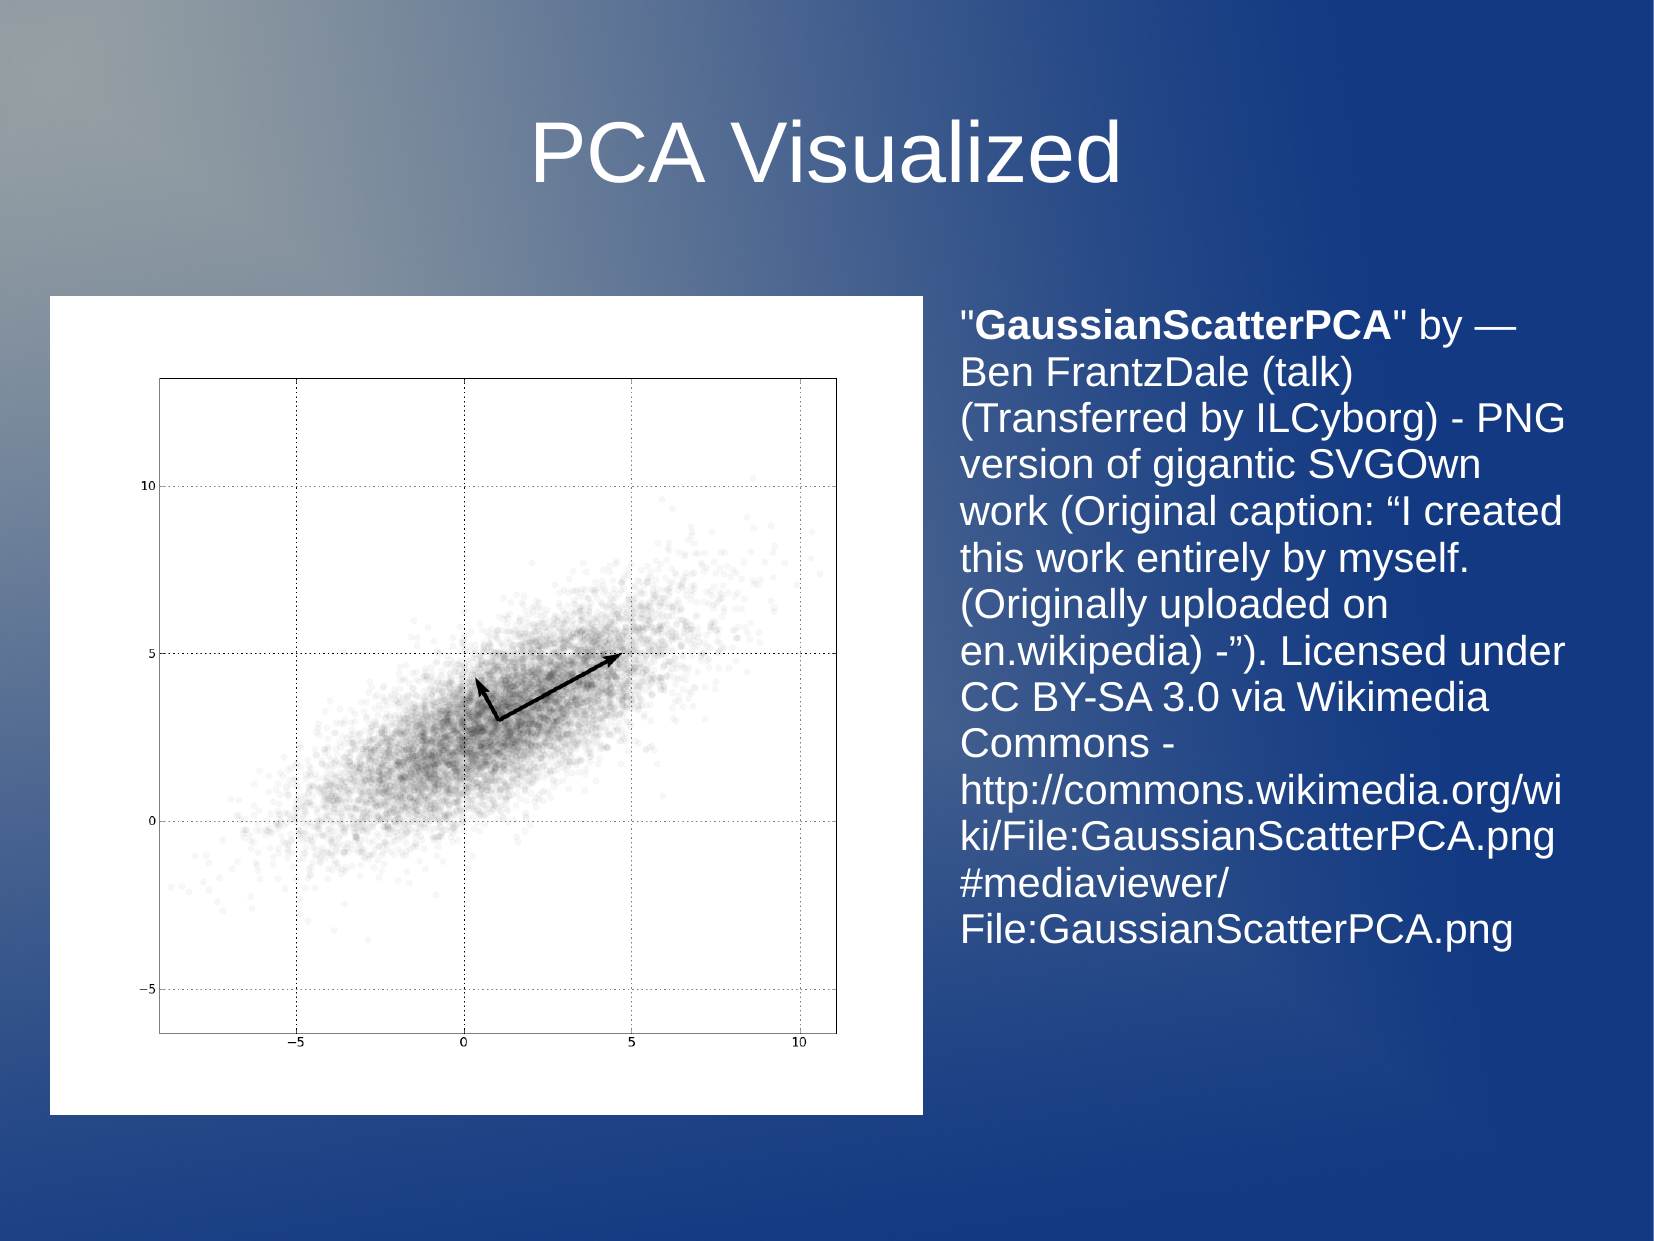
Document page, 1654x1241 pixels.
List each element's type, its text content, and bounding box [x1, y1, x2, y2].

title PCA Visualized [82, 49, 1571, 257]
text_box "GaussianScatterPCA" by —Ben FrantzDale (talk) (Transferred by ILCyborg) - PNG version of gigantic SVGOwn work (Original caption: “I created this work entirely by myself. (Originally uploaded on en.wikipedia) -”). Licensed under CC BY-SA 3.0 via Wikimedia Commons - http://commons.wikimedia.org/wiki/File:GaussianScatterPCA.png#mediaviewer/File:GaussianScatterPCA.png [945, 294, 1591, 961]
picture [0, 0, 1654, 1241]
